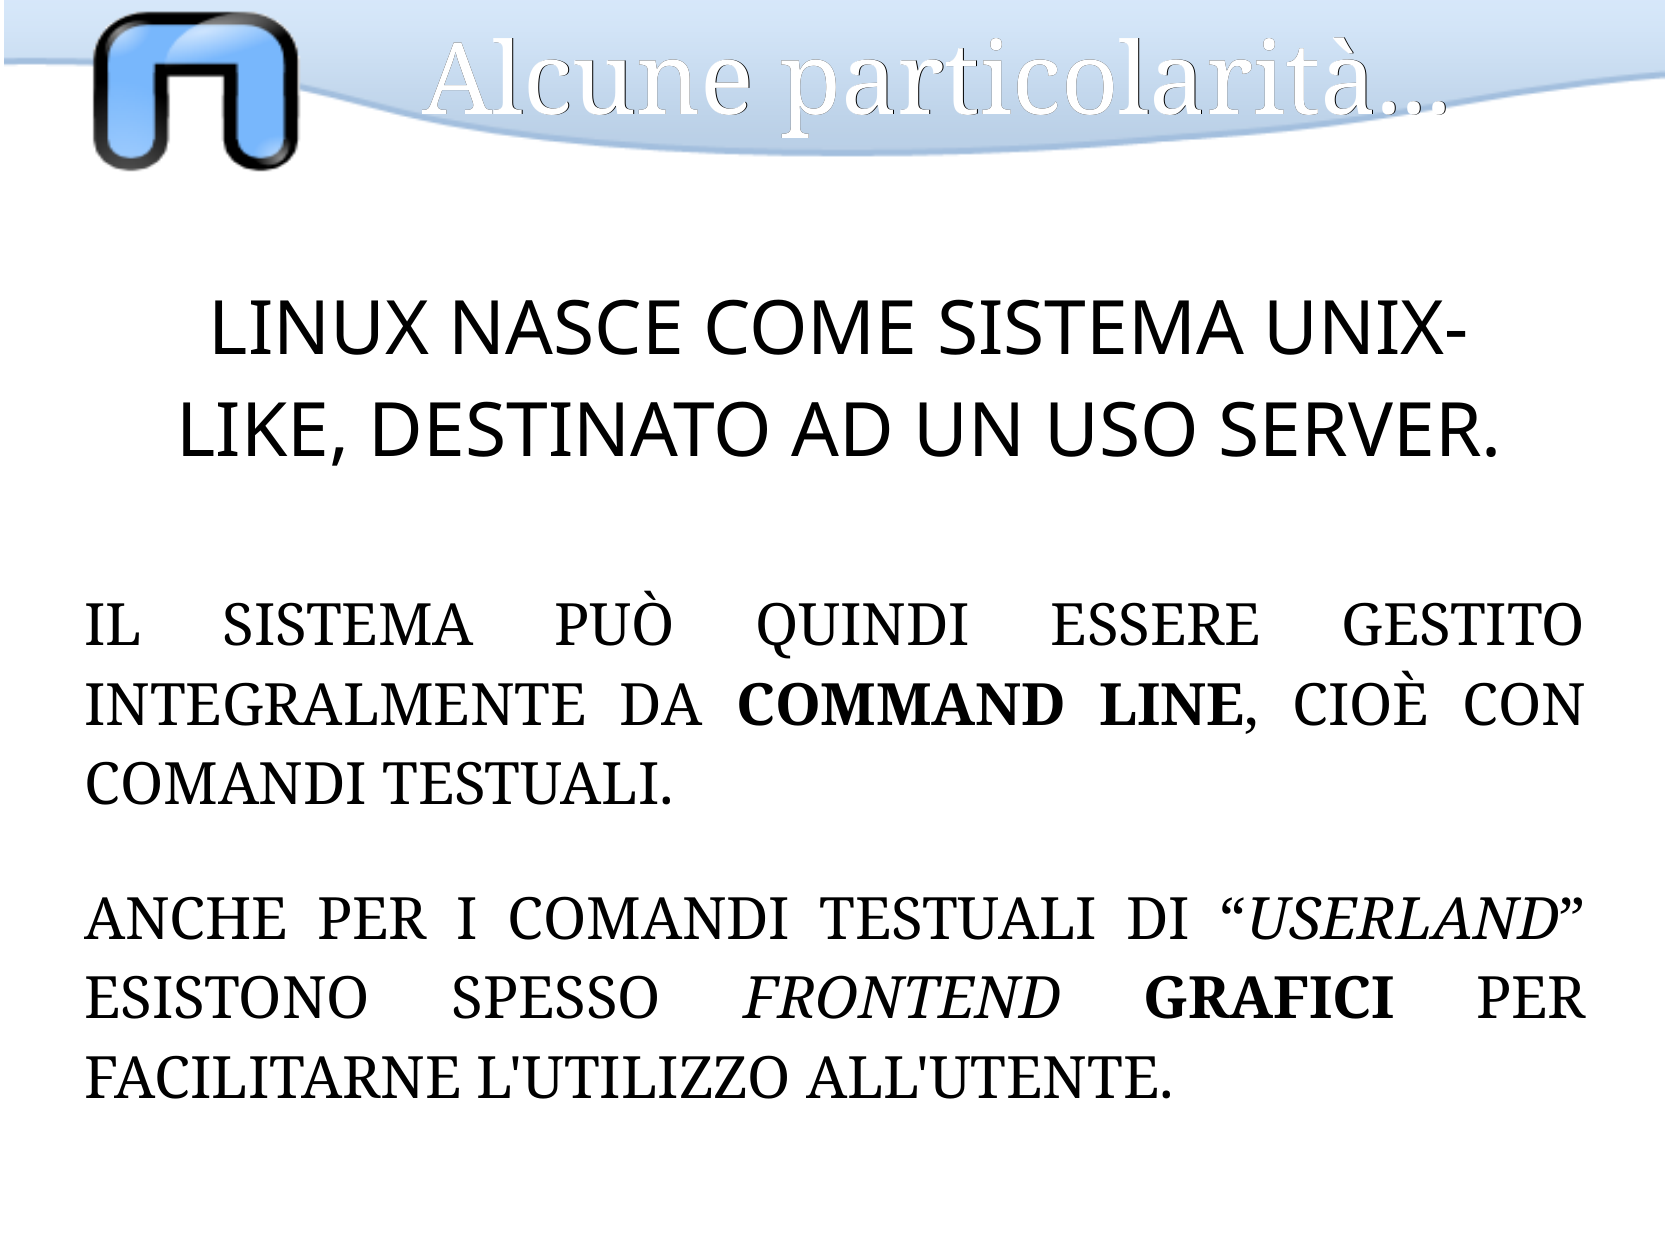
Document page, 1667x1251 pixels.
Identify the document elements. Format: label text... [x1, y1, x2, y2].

picture [0, 0, 1667, 1251]
title LINUX NASCE COME SISTEMA UNIX-LIKE, DESTINATO AD UN USO SERVER. [168, 239, 1511, 514]
text_box Alcune particolarità... [407, 0, 1579, 168]
list IL SISTEMA PUÒ QUINDI ESSERE GESTITO INTEGRALMENTE DA COMMAND LINE, CIOÈ CON COMANDI TESTUALI. ANCHE PER I COMANDI TESTUALI DI “USERLAND” ESISTONO SPESSO FRONTEND GRAFICI PER FACILITARNE L'UTILIZZO ALL'UTENTE. [84, 312, 1587, 1251]
